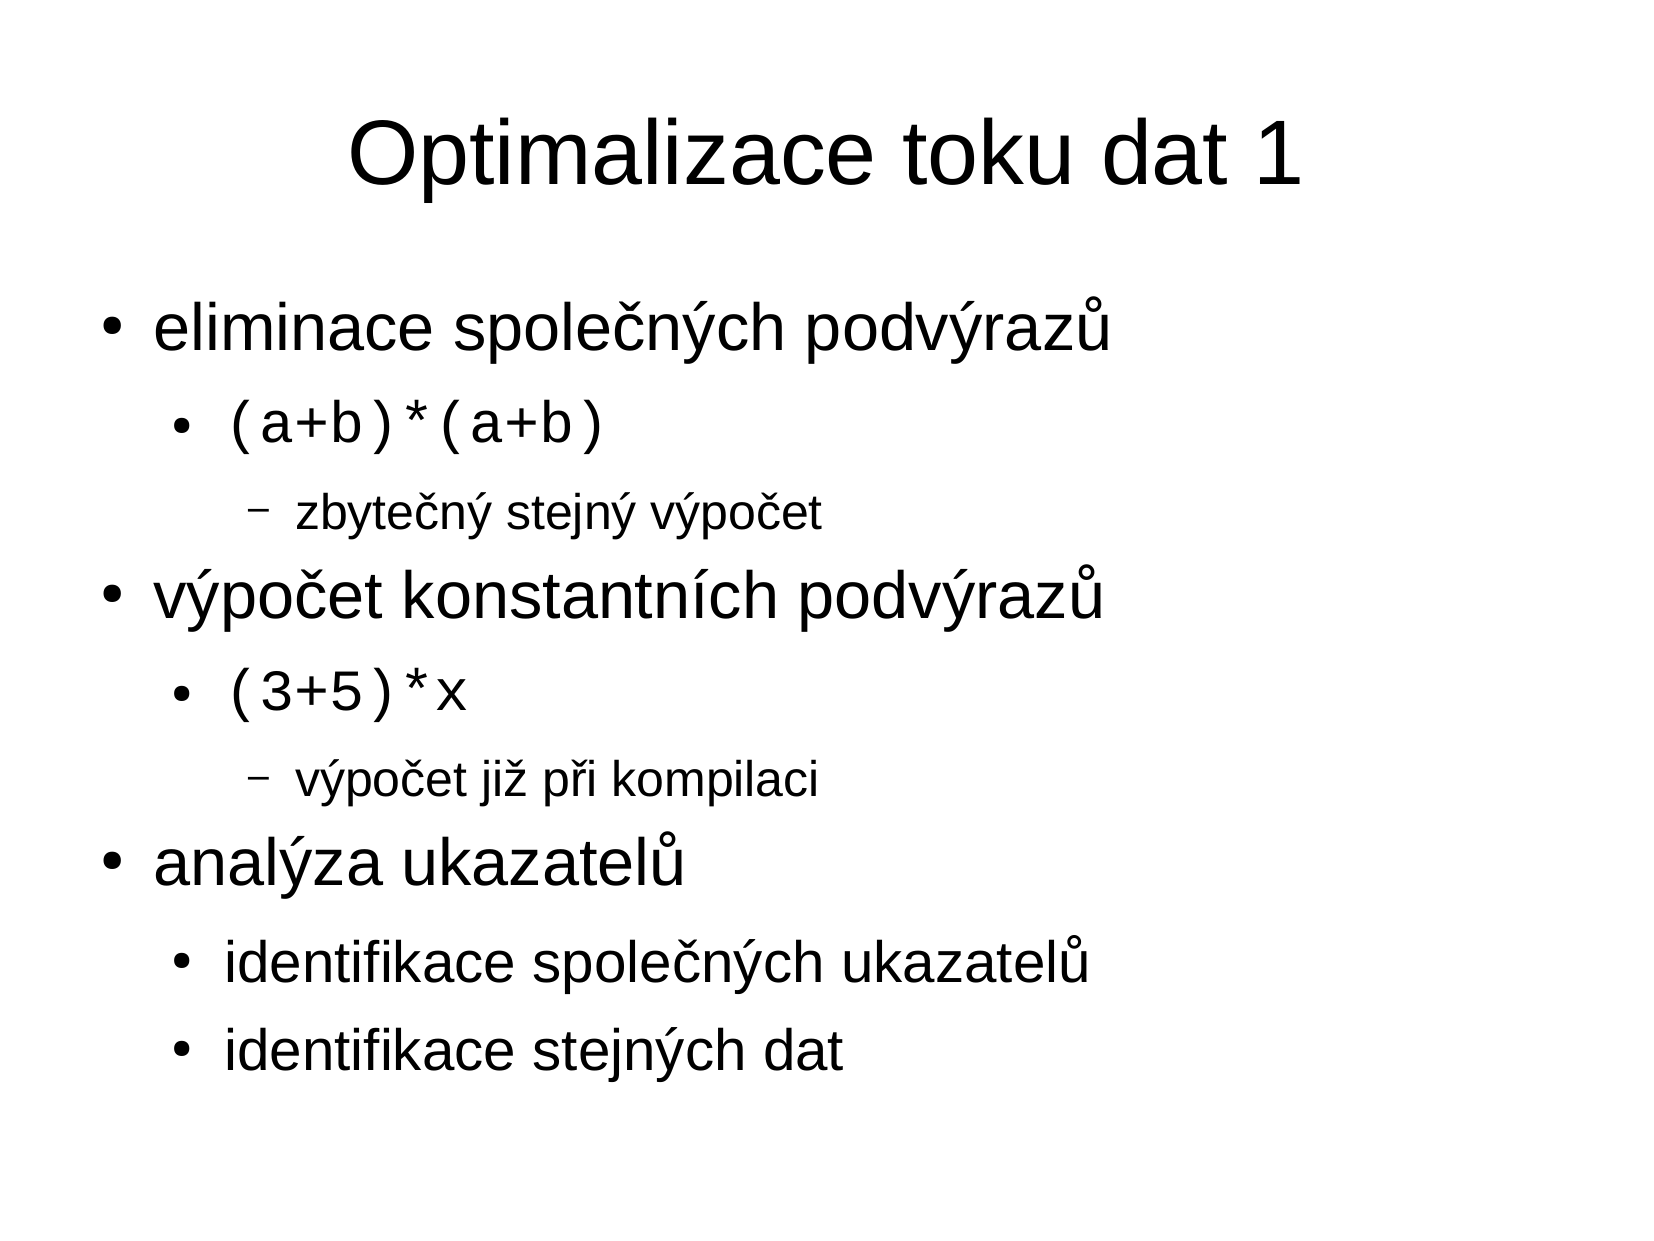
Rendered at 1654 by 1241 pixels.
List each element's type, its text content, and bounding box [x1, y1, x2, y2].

list eliminace společných podvýrazů (a+b)*(a+b) zbytečný stejný výpočet výpočet konstantních podvýrazů (3+5)*x výpočet již při kompilaci analýza ukazatelů identifikace společných ukazatelů identifikace stejných dat [82, 290, 1571, 1094]
title Optimalizace toku dat 1 [82, 56, 1571, 250]
